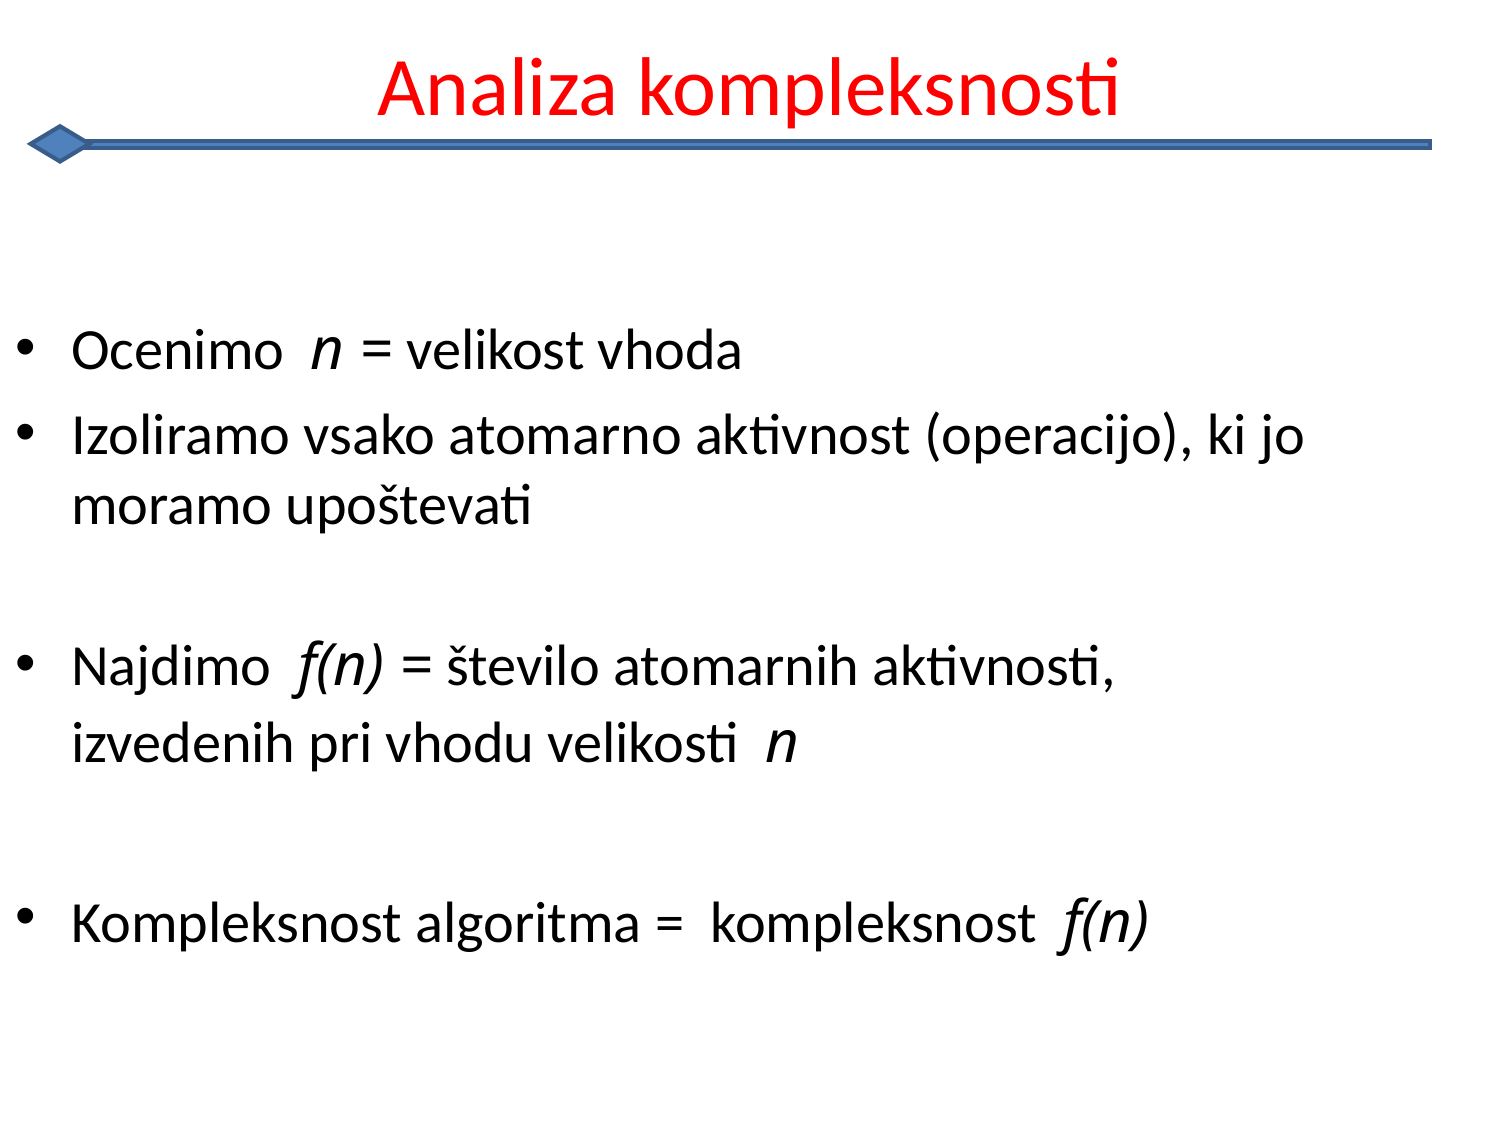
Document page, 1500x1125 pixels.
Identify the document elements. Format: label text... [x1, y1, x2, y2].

title Analiza kompleksnosti [75, 23, 1426, 141]
list Ocenimo n = velikost vhoda Izoliramo vsako atomarno aktivnost (operacijo), ki jo moramo upoštevati Najdimo f(n) = število atomarnih aktivnosti, izvedenih pri vhodu velikosti n Kompleksnost algoritma = kompleksnost f(n) [0, 262, 1351, 1006]
